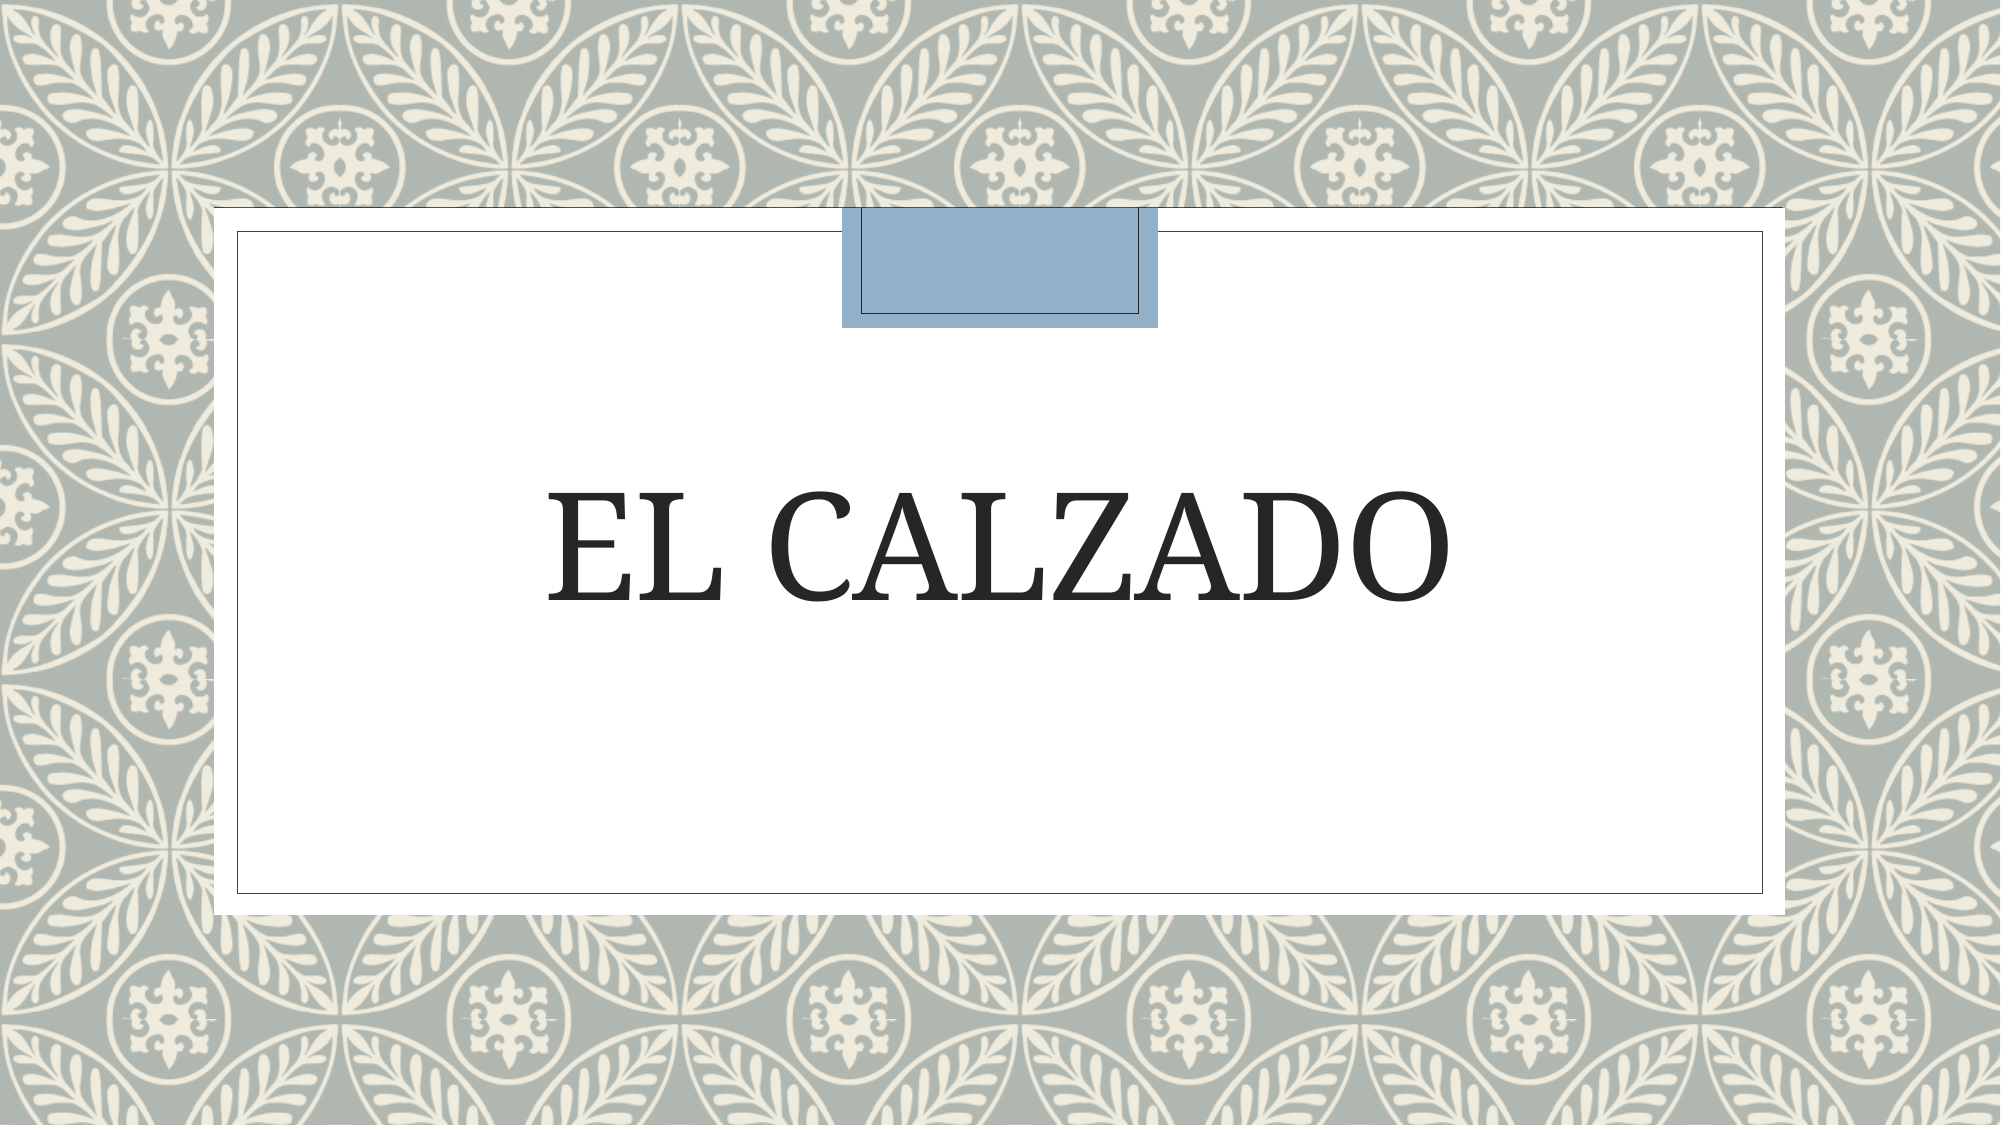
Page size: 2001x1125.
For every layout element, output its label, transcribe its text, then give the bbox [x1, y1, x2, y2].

title El CALZADO [256, 343, 1744, 769]
